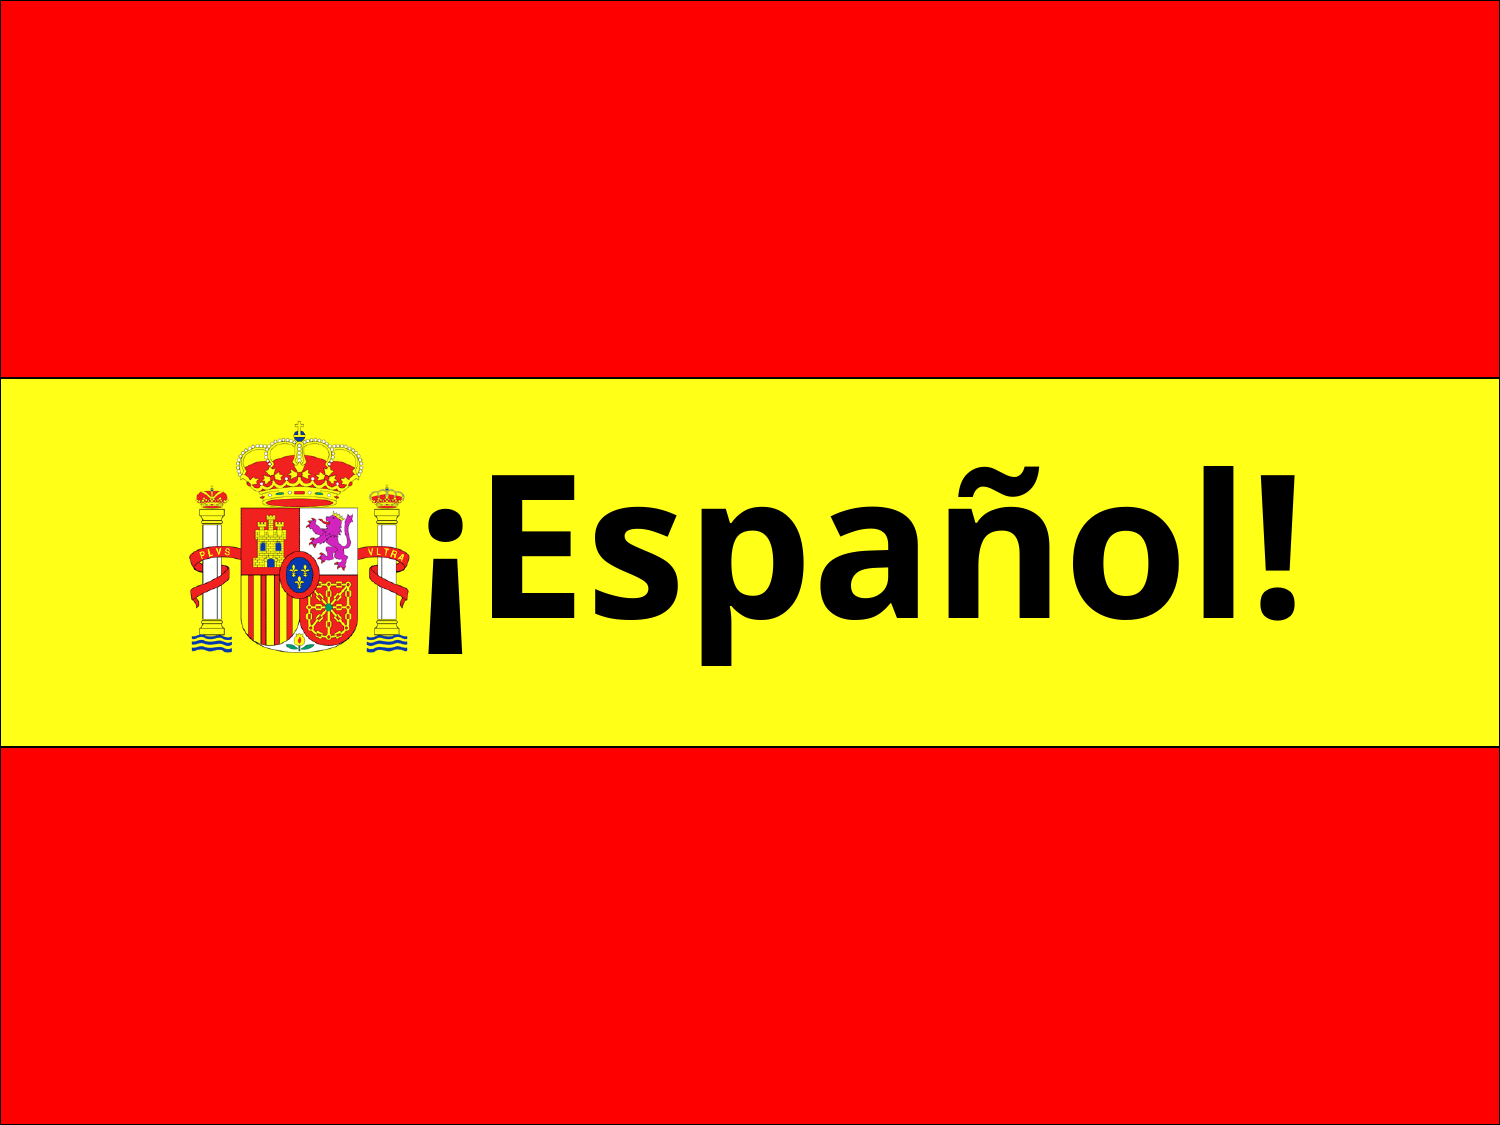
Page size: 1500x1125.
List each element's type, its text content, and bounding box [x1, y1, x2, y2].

picture [171, 408, 421, 669]
text_box ¡Español! [224, 408, 1500, 670]
text_box [0, 0, 1500, 1125]
